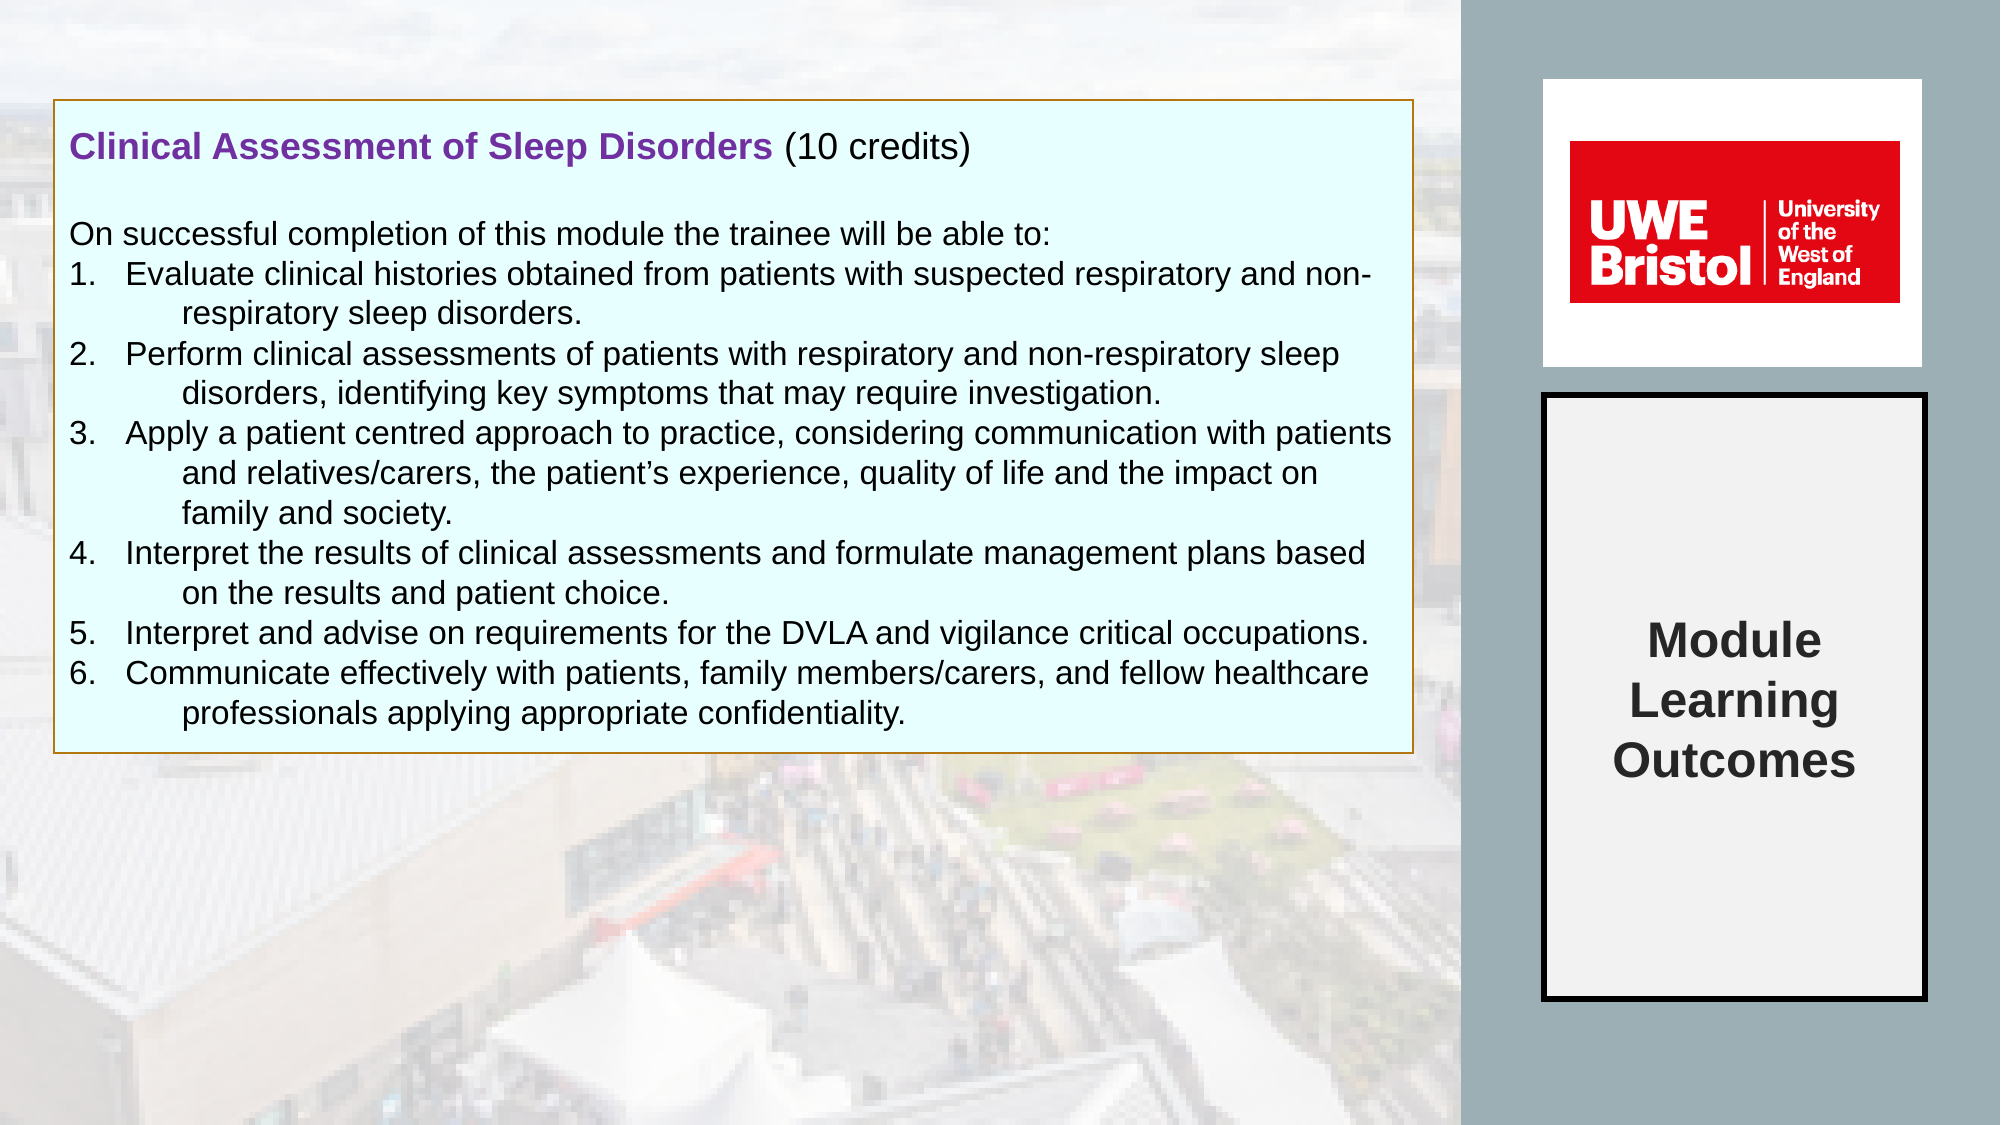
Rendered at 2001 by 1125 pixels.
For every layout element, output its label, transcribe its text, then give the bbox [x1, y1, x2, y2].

text_box Clinical Assessment of Sleep Disorders (10 credits) On successful completion of this module the trainee will be able to: Evaluate clinical histories obtained from patients with suspected respiratory and non-respiratory sleep disorders. Perform clinical assessments of patients with respiratory and non-respiratory sleep disorders, identifying key symptoms that may require investigation. Apply a patient centred approach to practice, considering communication with patients and relatives/carers, the patient’s experience, quality of life and the impact on family and society. Interpret the results of clinical assessments and formulate management plans based on the results and patient choice. Interpret and advise on requirements for the DVLA and vigilance critical occupations. Communicate effectively with patients, family members/carers, and fellow healthcare professionals applying appropriate confidentiality. [54, 100, 1413, 753]
picture [1570, 141, 1900, 303]
picture [0, 0, 1461, 1125]
text_box Module Learning Outcomes [1544, 395, 1925, 999]
text_box [1461, 0, 2000, 1125]
